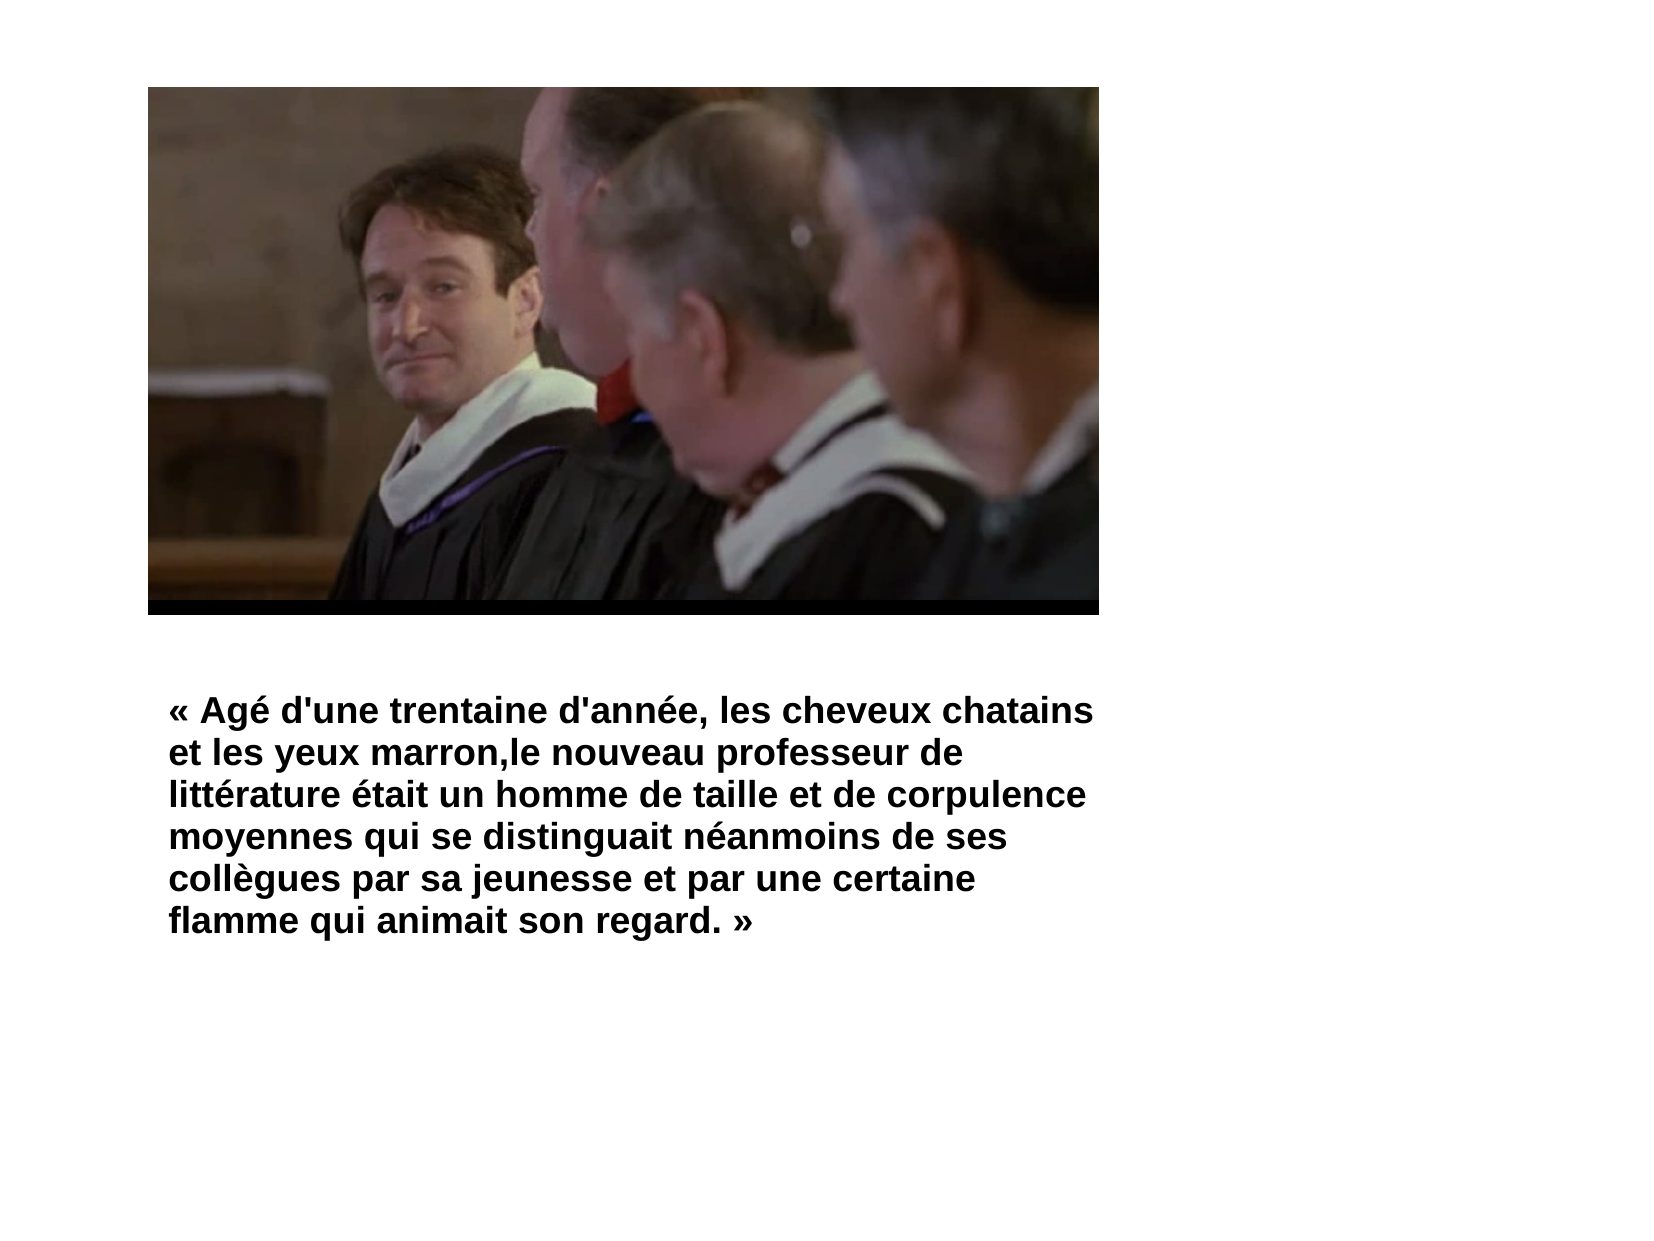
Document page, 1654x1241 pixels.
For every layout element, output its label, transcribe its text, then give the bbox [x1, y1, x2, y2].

text_box « Agé d'une trentaine d'année, les cheveux chatains et les yeux marron,le nouveau professeur de littérature était un homme de taille et de corpulence moyennes qui se distinguait néanmoins de ses collègues par sa jeunesse et par une certaine flamme qui animait son regard. » [153, 682, 1123, 957]
picture [148, 87, 1099, 615]
